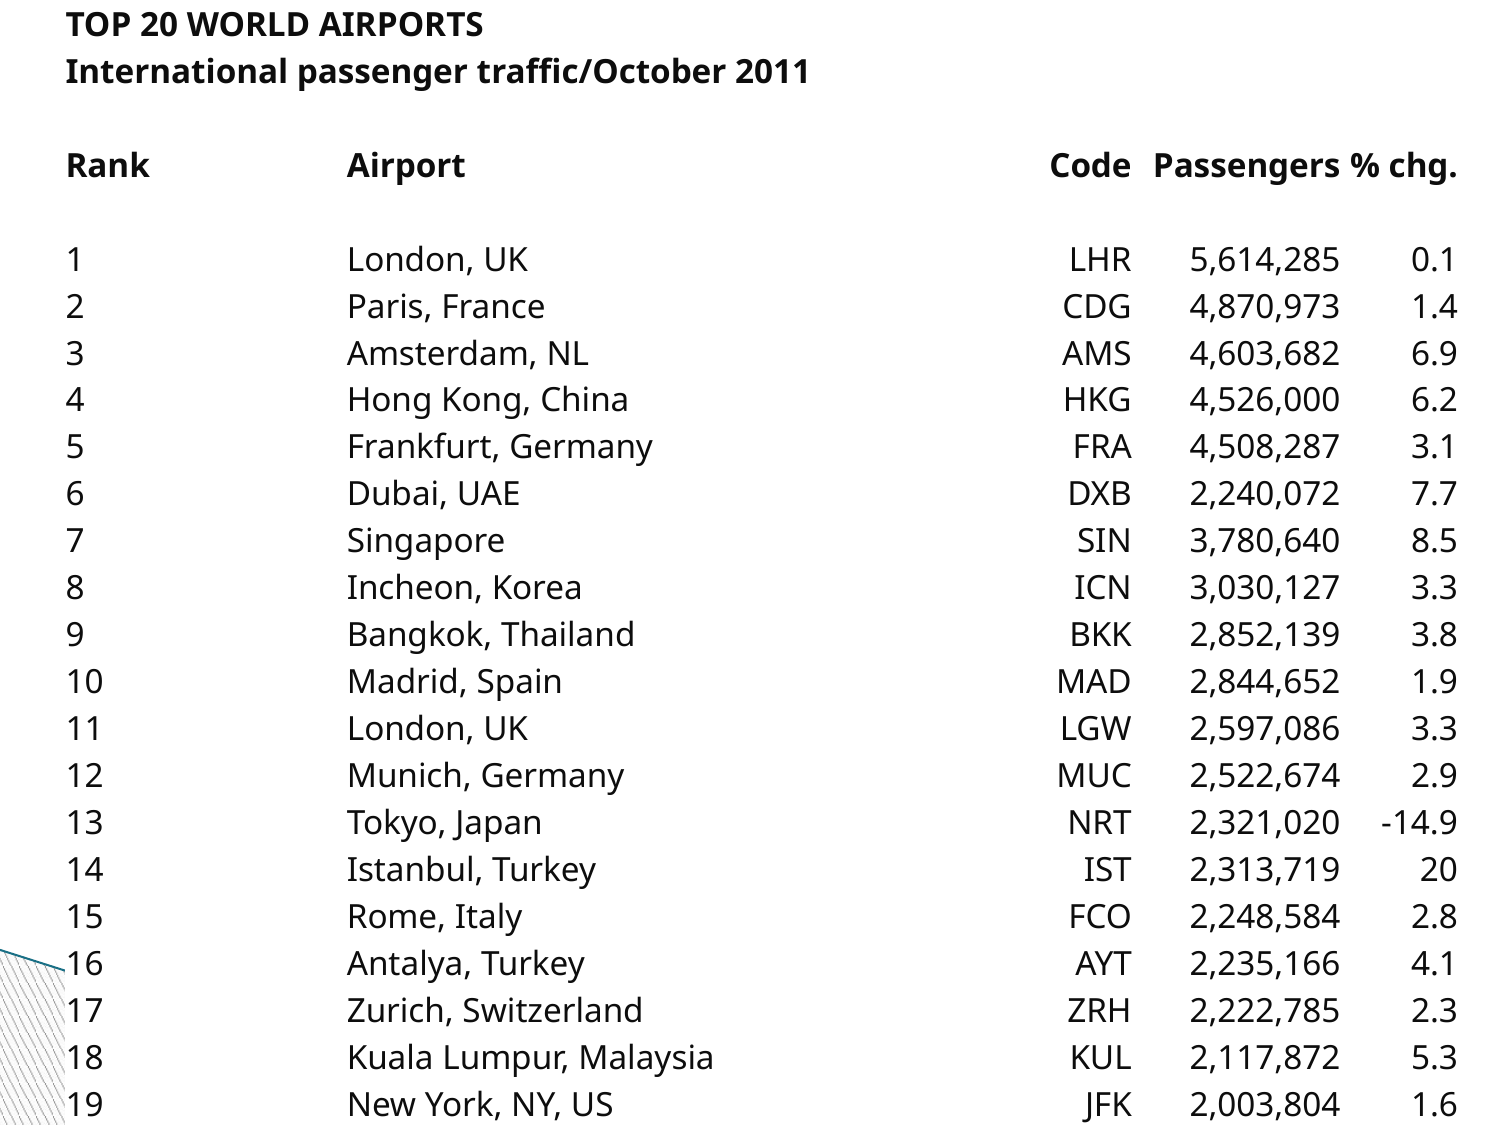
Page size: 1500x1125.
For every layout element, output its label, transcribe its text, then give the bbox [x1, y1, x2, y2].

table_cell International passenger traffic/October 2011 [65, 47, 1133, 94]
table_cell 5.3 [1341, 1033, 1459, 1080]
table_cell 2,240,072 [1133, 469, 1341, 516]
table_cell -14.9 [1341, 798, 1459, 845]
table_cell 6 [65, 469, 346, 516]
table_cell 2,522,674 [1133, 751, 1341, 798]
table_header TOP 20 WORLD AIRPORTS [65, 0, 1125, 47]
table_cell Bangkok, Thailand [346, 610, 896, 657]
table_cell NRT [896, 798, 1133, 845]
table_cell 3.3 [1341, 563, 1459, 610]
table_cell 2,597,086 [1133, 704, 1341, 751]
table_cell AMS [896, 329, 1133, 376]
table_cell 4,508,287 [1133, 423, 1341, 469]
table_cell 2,235,166 [1133, 939, 1341, 986]
table_cell [346, 188, 896, 235]
table_cell 8 [65, 563, 346, 610]
table_cell 10 [65, 657, 346, 704]
table_cell 2.3 [1341, 986, 1459, 1033]
table_cell 4.1 [1341, 939, 1459, 986]
table_cell 2,321,020 [1133, 798, 1341, 845]
table_cell JFK [896, 1080, 1133, 1125]
table_cell 2,844,652 [1133, 657, 1341, 704]
table_cell AYT [896, 939, 1133, 986]
table_cell [1341, 188, 1459, 235]
table_header [1125, 0, 1133, 47]
table_cell BKK [896, 610, 1133, 657]
table_cell 8.5 [1341, 516, 1459, 563]
table_cell 2,222,785 [1133, 986, 1341, 1033]
table_cell [65, 94, 346, 141]
table_cell KUL [896, 1033, 1133, 1080]
table_cell [896, 94, 1133, 141]
table_cell Tokyo, Japan [346, 798, 896, 845]
table_cell 2,313,719 [1133, 845, 1341, 892]
table_cell 2 [65, 282, 346, 329]
table_cell % chg. [1341, 141, 1459, 188]
table_cell MUC [896, 751, 1133, 798]
table_cell 1.4 [1341, 282, 1459, 329]
table_cell Paris, France [346, 282, 896, 329]
table_cell DXB [896, 469, 1133, 516]
table_cell Antalya, Turkey [346, 939, 896, 986]
table_cell ZRH [896, 986, 1133, 1033]
table_cell 1.9 [1341, 657, 1459, 704]
table_cell 20 [1341, 845, 1459, 892]
table_cell 7 [65, 516, 346, 563]
table_cell [1133, 188, 1341, 235]
table_cell 2,003,804 [1133, 1080, 1341, 1125]
table_cell 5 [65, 423, 346, 469]
table_cell Kuala Lumpur, Malaysia [346, 1033, 896, 1080]
table_cell 11 [65, 704, 346, 751]
table_cell Istanbul, Turkey [346, 845, 896, 892]
table_cell 7.7 [1341, 469, 1459, 516]
table_cell [1133, 47, 1341, 94]
table_cell 3.1 [1341, 423, 1459, 469]
table_cell LGW [896, 704, 1133, 751]
table_cell 1.6 [1341, 1080, 1459, 1125]
table_cell London, UK [346, 235, 896, 282]
table_cell 16 [65, 939, 346, 986]
table_cell Incheon, Korea [346, 563, 896, 610]
table_cell Zurich, Switzerland [346, 986, 896, 1033]
table_cell 0.1 [1341, 235, 1459, 282]
table_cell 4,526,000 [1133, 376, 1341, 423]
table_cell Rome, Italy [346, 892, 896, 939]
table_cell Frankfurt, Germany [346, 423, 896, 469]
table_cell SIN [896, 516, 1133, 563]
table_cell 12 [65, 751, 346, 798]
table_cell 4,870,973 [1133, 282, 1341, 329]
table_cell Madrid, Spain [346, 657, 896, 704]
table_cell IST [896, 845, 1133, 892]
table_cell 3,030,127 [1133, 563, 1341, 610]
table_cell 17 [65, 986, 346, 1033]
table_cell 9 [65, 610, 346, 657]
table_cell FRA [896, 423, 1133, 469]
table_cell [896, 188, 1133, 235]
table_cell CDG [896, 282, 1133, 329]
table_cell MAD [896, 657, 1133, 704]
table_cell [346, 94, 896, 141]
table_cell Passengers [1133, 141, 1341, 188]
table_cell HKG [896, 376, 1133, 423]
table_cell 3.3 [1341, 704, 1459, 751]
table_cell Munich, Germany [346, 751, 896, 798]
table_cell Code [896, 141, 1133, 188]
table_cell Rank [65, 141, 346, 188]
table_cell Hong Kong, China [346, 376, 896, 423]
table_cell Airport [346, 141, 896, 188]
table_cell 2,117,872 [1133, 1033, 1341, 1080]
table_cell 2.8 [1341, 892, 1459, 939]
table_cell 3,780,640 [1133, 516, 1341, 563]
table_cell LHR [896, 235, 1133, 282]
table_cell 4,603,682 [1133, 329, 1341, 376]
table_cell 5,614,285 [1133, 235, 1341, 282]
table_cell 3.8 [1341, 610, 1459, 657]
table_cell ICN [896, 563, 1133, 610]
table_cell 2.9 [1341, 751, 1459, 798]
table_cell 6.9 [1341, 329, 1459, 376]
table_cell New York, NY, US [346, 1080, 896, 1125]
table_cell FCO [896, 892, 1133, 939]
picture [0, 952, 65, 1125]
table_cell 14 [65, 845, 346, 892]
table_cell Singapore [346, 516, 896, 563]
table_cell London, UK [346, 704, 896, 751]
table_cell 1 [65, 235, 346, 282]
table_cell [1341, 47, 1459, 94]
table_cell [65, 188, 346, 235]
table_cell 18 [65, 1033, 346, 1080]
table_cell [1133, 94, 1341, 141]
table_cell [1341, 94, 1459, 141]
table_cell 19 [65, 1080, 346, 1125]
table_header [1133, 0, 1341, 47]
table_cell 2,852,139 [1133, 610, 1341, 657]
table_header [1341, 0, 1459, 47]
table_cell 4 [65, 376, 346, 423]
table_cell 13 [65, 798, 346, 845]
table_cell 15 [65, 892, 346, 939]
table_cell 6.2 [1341, 376, 1459, 423]
table_cell 2,248,584 [1133, 892, 1341, 939]
table_cell Dubai, UAE [346, 469, 896, 516]
table_cell 3 [65, 329, 346, 376]
table_cell Amsterdam, NL [346, 329, 896, 376]
